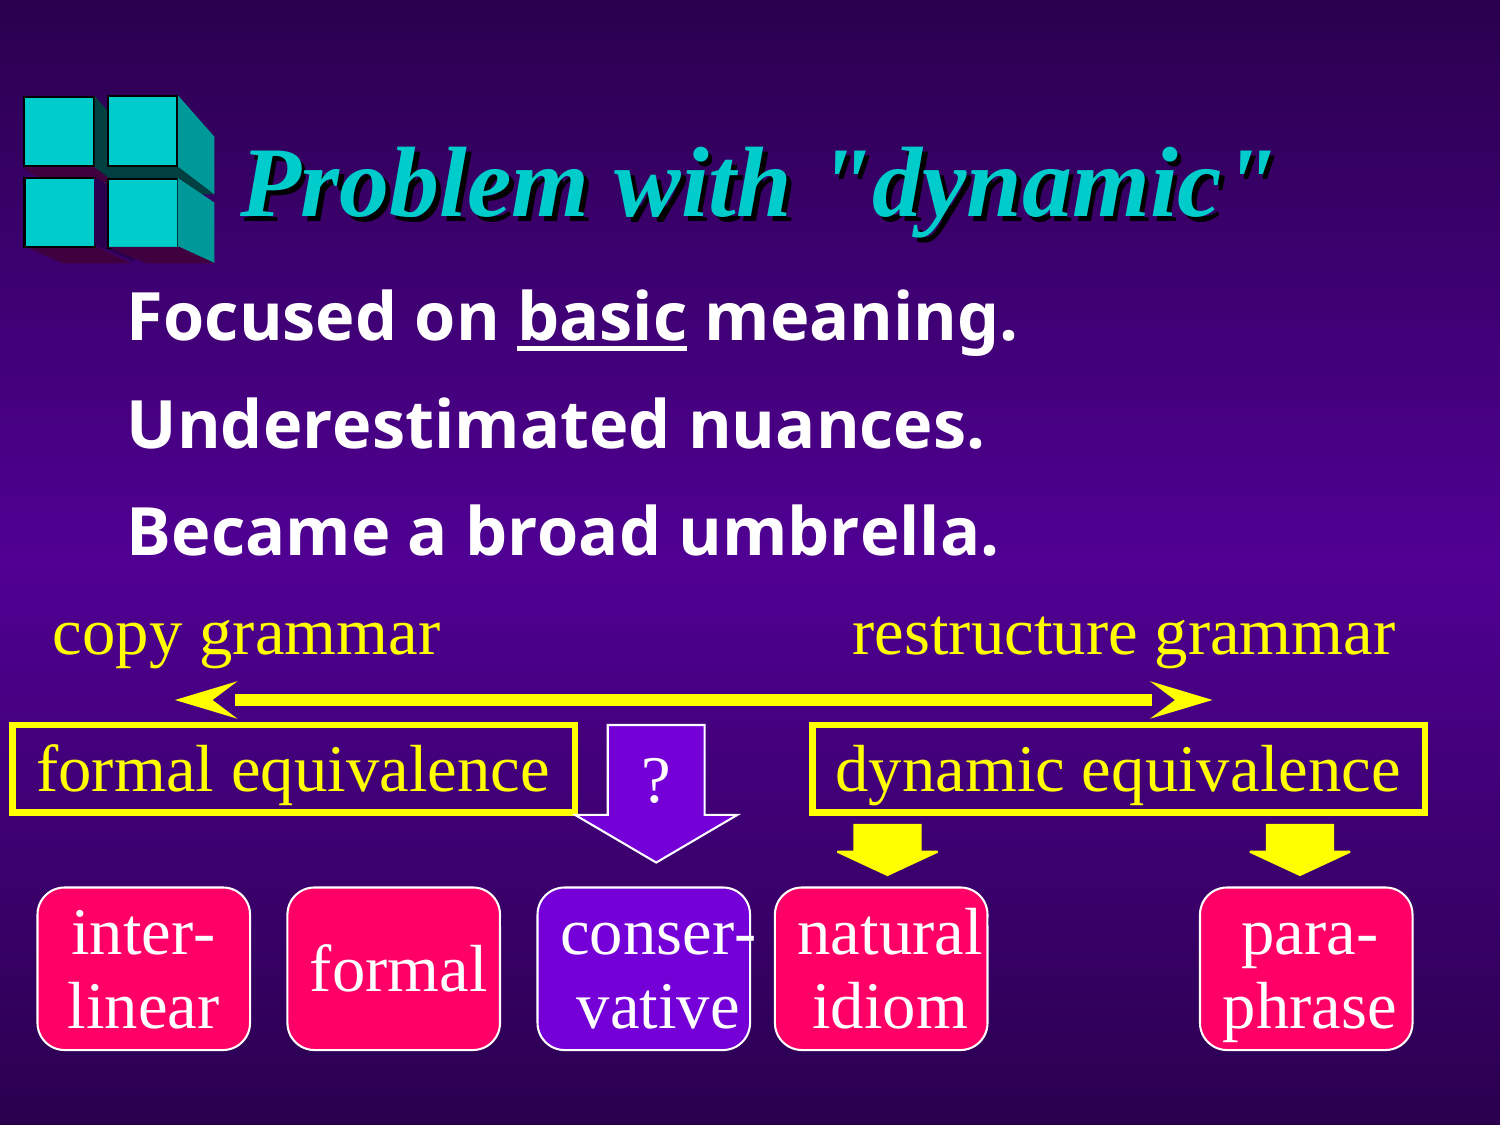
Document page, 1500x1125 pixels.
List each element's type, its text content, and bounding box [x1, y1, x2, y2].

text_box restructure grammar [837, 587, 1488, 677]
text_box formal [287, 887, 501, 1051]
text_box conser- vative [537, 887, 751, 1051]
text_box para- phrase [1200, 887, 1413, 1051]
text_box natural idiom [774, 887, 988, 1051]
text_box ? [574, 725, 738, 863]
text_box [837, 824, 938, 876]
text_box copy grammar [37, 587, 625, 677]
text_box dynamic equivalence [812, 724, 1426, 813]
text_box [1249, 824, 1351, 876]
text_box formal equivalence [12, 724, 575, 813]
list Focused on basic meaning. Underestimated nuances. Became a broad umbrella. [112, 262, 1425, 546]
text_box inter- linear [37, 887, 251, 1051]
title Problem with "dynamic" [224, 78, 1388, 262]
